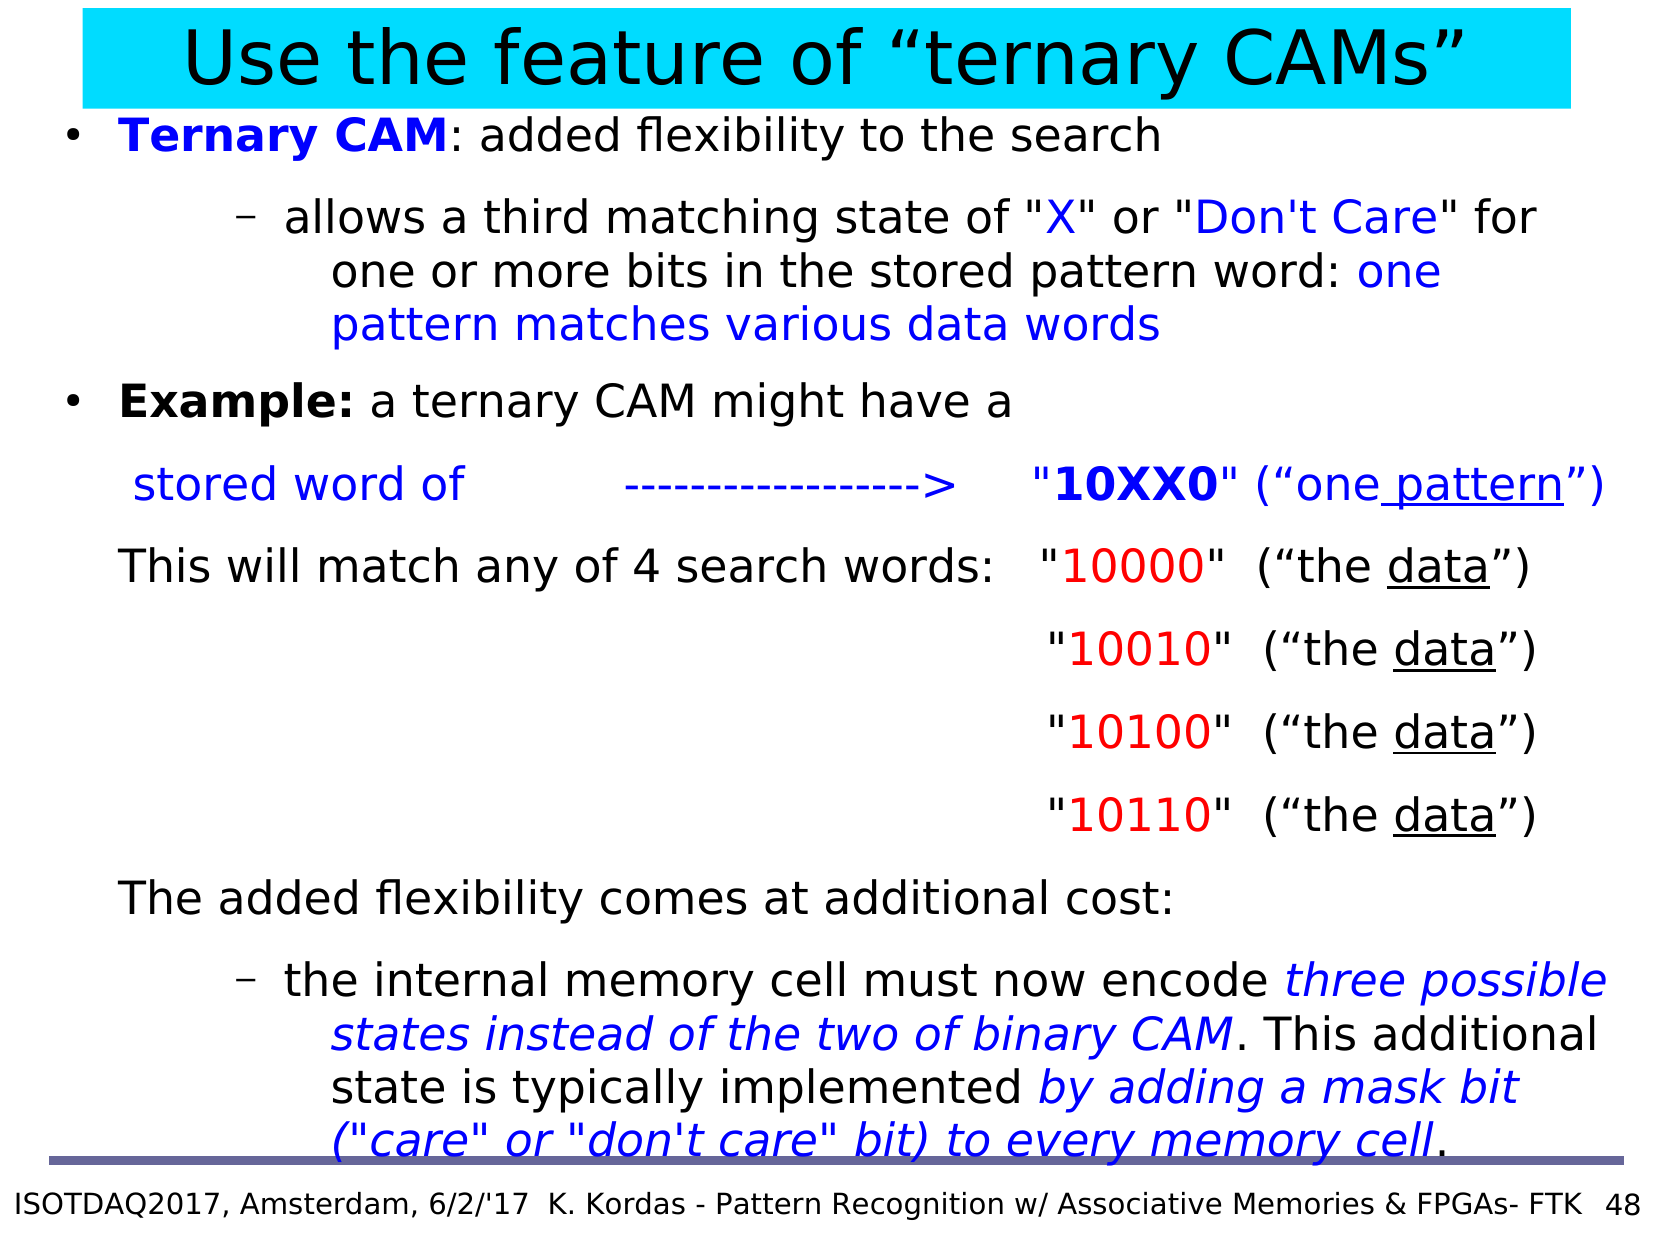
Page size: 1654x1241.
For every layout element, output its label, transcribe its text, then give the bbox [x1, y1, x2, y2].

list Ternary CAM: added flexibility to the search allows a third matching state of "X" or "Don't Care" for one or more bits in the stored pattern word: one pattern matches various data words Example: a ternary CAM might have a stored word of ------------------> "10XX0" (“one pattern”) This will match any of 4 search words: "10000" (“the data”) "10010" (“the data”) "10100" (“the data”) "10110" (“the data”) The added flexibility comes at additional cost: the internal memory cell must now encode three possible states instead of the two of binary CAM. This additional state is typically implemented by adding a mask bit ("care" or "don't care" bit) to every memory cell. [47, 108, 1619, 1172]
title Use the feature of “ternary CAMs” [82, 8, 1571, 108]
